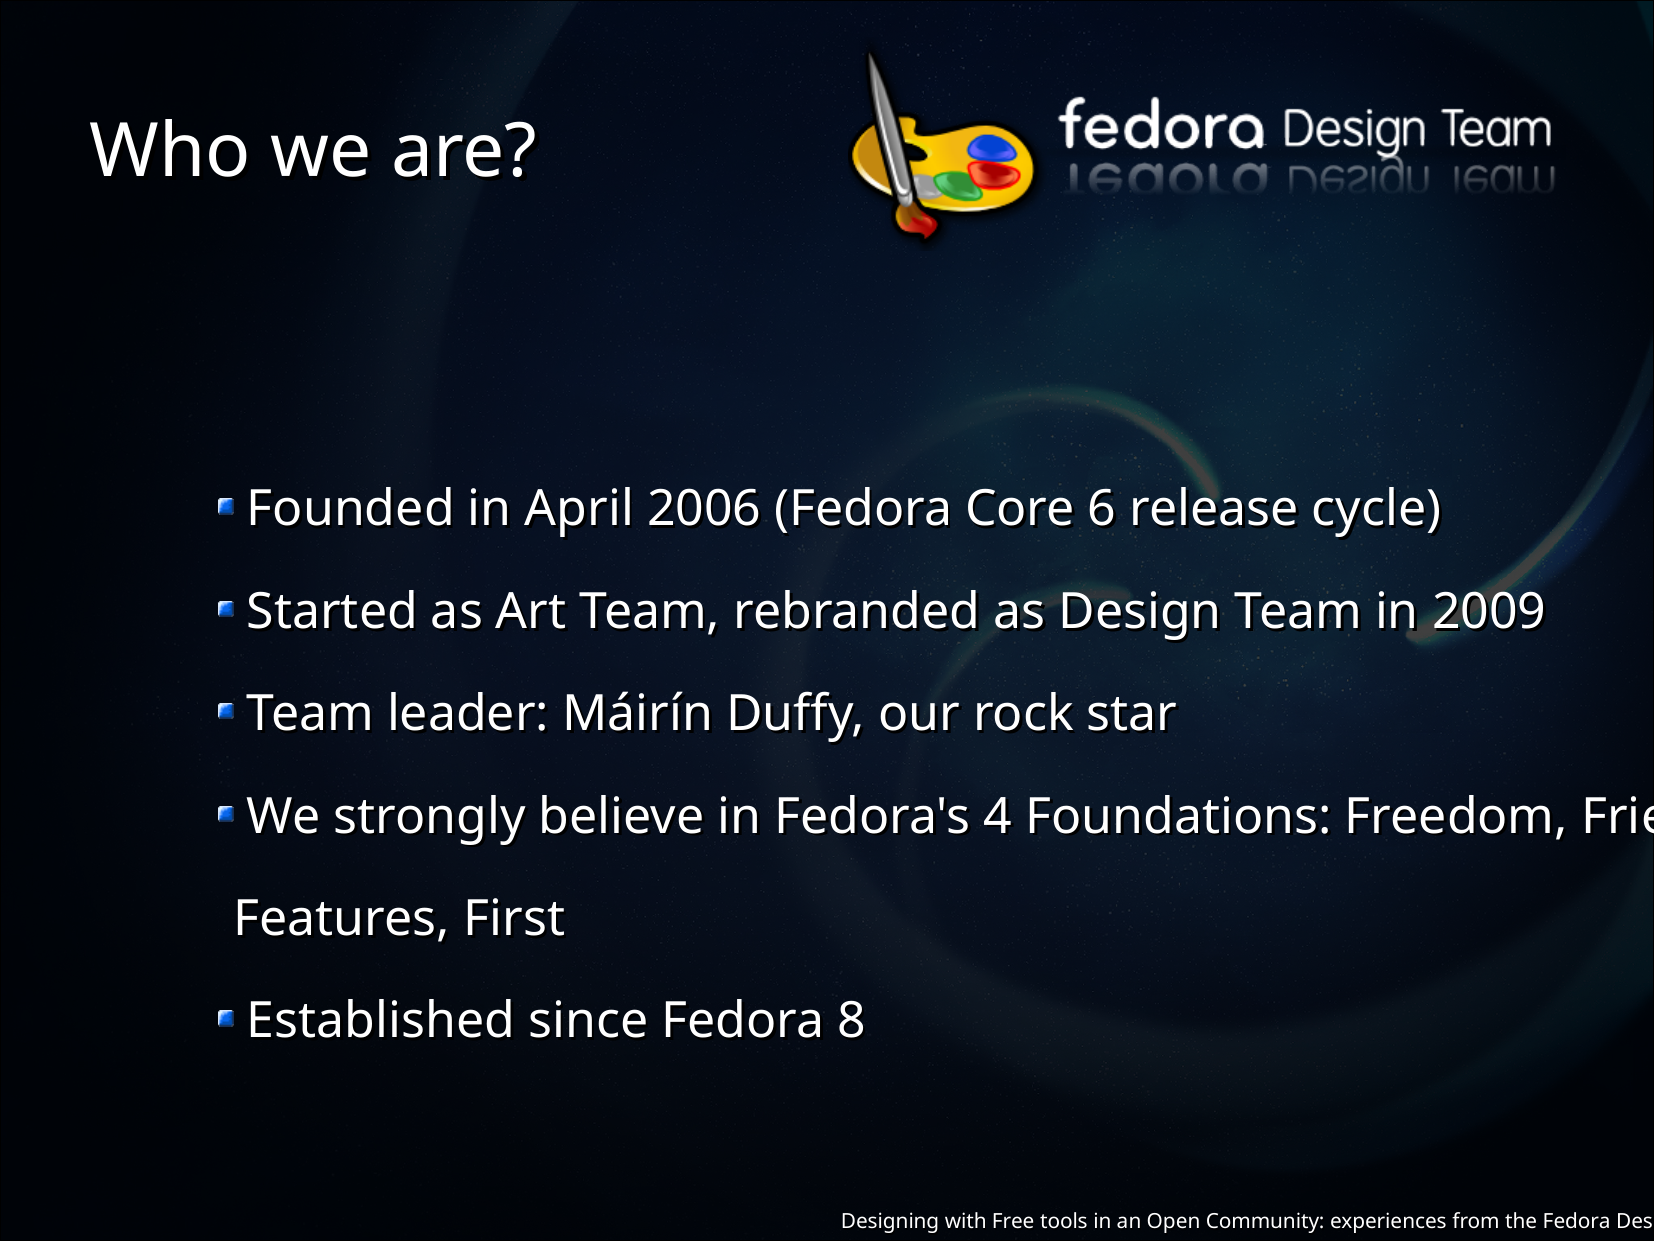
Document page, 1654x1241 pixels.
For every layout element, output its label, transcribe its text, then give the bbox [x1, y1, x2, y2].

text_box Who we are? [75, 88, 528, 188]
text_box Designing with Free tools in an Open Community: experiences from the Fedora Design Team [826, 1199, 1651, 1238]
text_box [0, 0, 1654, 1241]
picture [848, 37, 1566, 251]
text_box Founded in April 2006 (Fedora Core 6 release cycle) Started as Art Team, rebranded as Design Team in 2009 Team leader: Máirín Duffy, our rock star We strongly believe in Fedora's 4 Foundations: Freedom, Friends, Features, First Established since Fedora 8 [203, 430, 1623, 922]
picture [218, 1010, 234, 1027]
